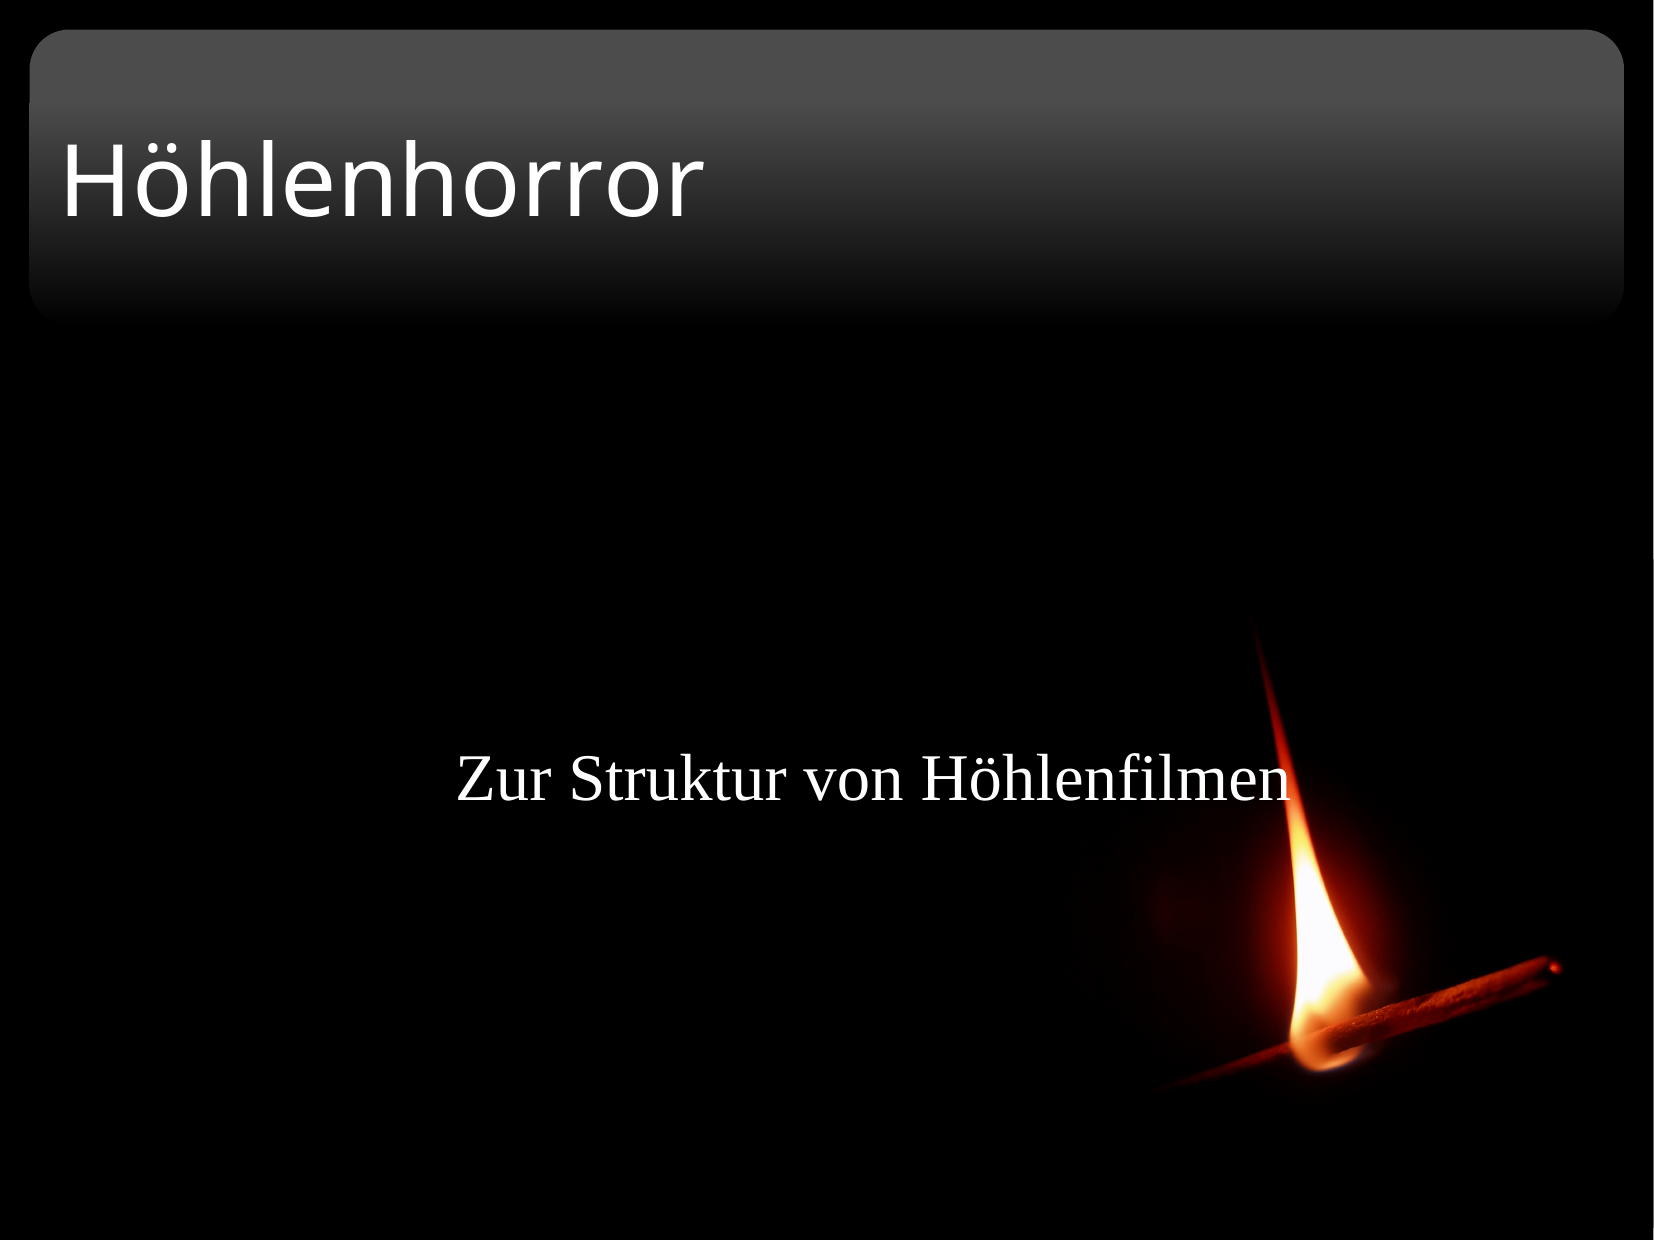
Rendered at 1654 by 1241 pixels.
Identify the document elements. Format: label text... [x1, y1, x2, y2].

subtitle Zur Struktur von Höhlenfilmen [88, 344, 1625, 1211]
picture [732, 559, 1654, 1228]
title Höhlenhorror [59, 59, 1595, 296]
